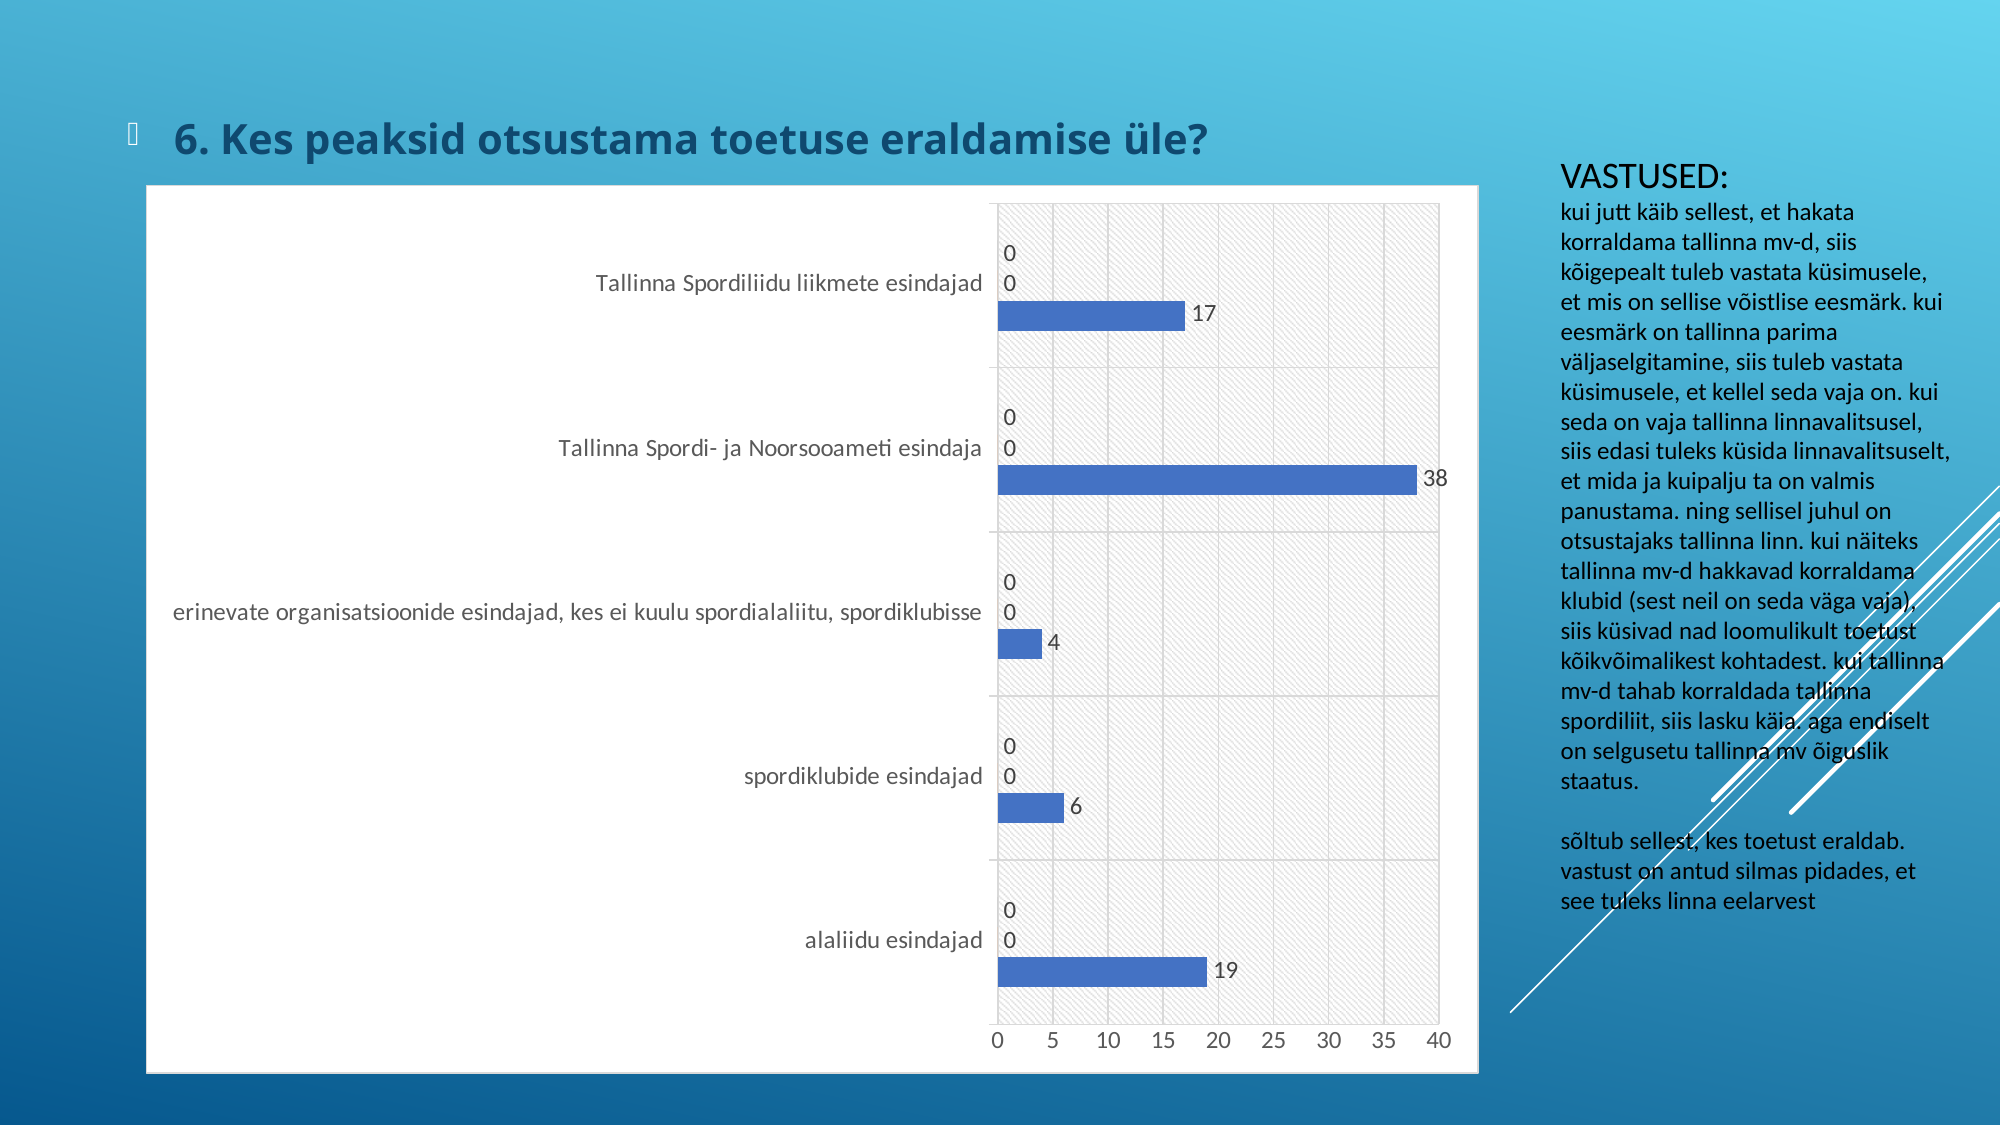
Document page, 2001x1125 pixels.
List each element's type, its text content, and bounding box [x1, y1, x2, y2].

text_box VASTUSED: kui jutt käib sellest, et hakata korraldama tallinna mv-d, siis kõigepealt tuleb vastata küsimusele, et mis on sellise võistlise eesmärk. kui eesmärk on tallinna parima väljaselgitamine, siis tuleb vastata küsimusele, et kellel seda vaja on. kui seda on vaja tallinna linnavalitsusel, siis edasi tuleks küsida linnavalitsuselt, et mida ja kuipalju ta on valmis panustama. ning sellisel juhul on otsustajaks tallinna linn. kui näiteks tallinna mv-d hakkavad korraldama klubid (sest neil on seda väga vaja), siis küsivad nad loomulikult toetust kõikvõimalikest kohtadest. kui tallinna mv-d tahab korraldada tallinna spordiliit, siis lasku käia. aga endiselt on selgusetu tallinna mv õiguslik staatus. sõltub sellest, kes toetust eraldab. vastust on antud silmas pidades, et see tuleks linna eelarvest [1545, 143, 1969, 977]
list 6. Kes peaksid otsustama toetuse eraldamise üle? [112, 23, 1513, 252]
chart [145, 184, 1479, 1074]
